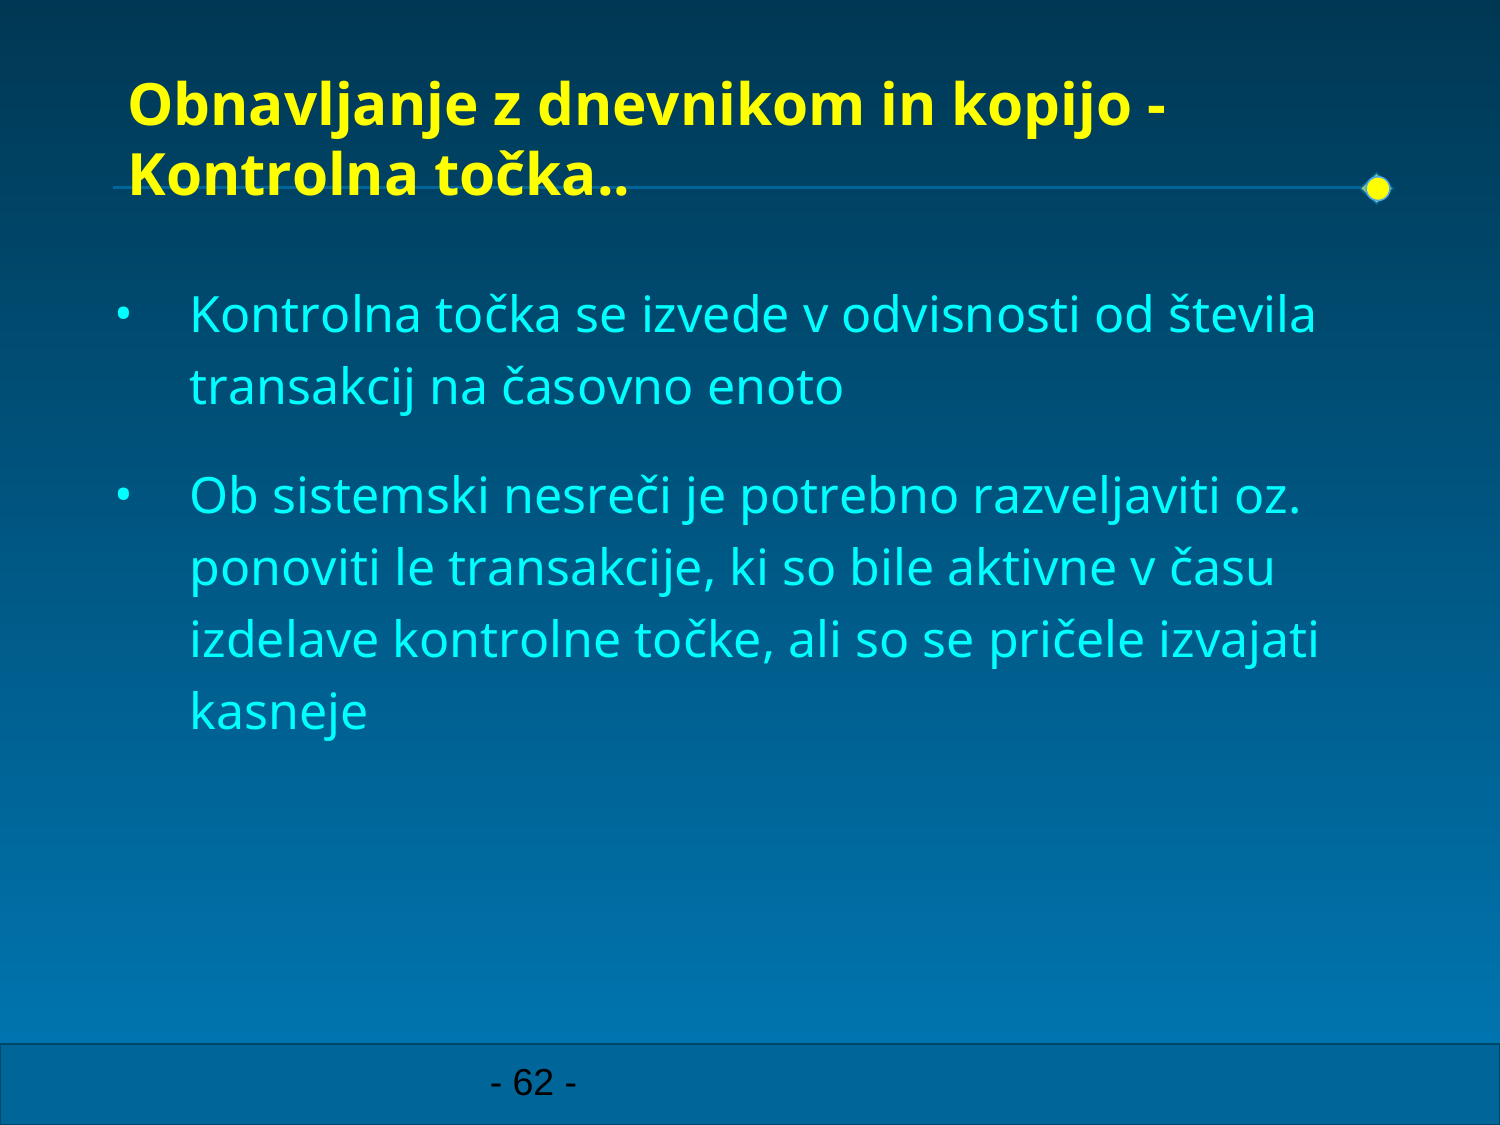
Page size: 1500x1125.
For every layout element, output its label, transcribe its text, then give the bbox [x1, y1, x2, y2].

title Obnavljanje z dnevnikom in kopijo - Kontrolna točka.. [112, 95, 1388, 181]
list Kontrolna točka se izvede v odvisnosti od števila transakcij na časovno enoto Ob sistemski nesreči je potrebno razveljaviti oz. ponoviti le transakcije, ki so bile aktivne v času izdelave kontrolne točke, ali so se pričele izvajati kasneje [99, 262, 1412, 1035]
